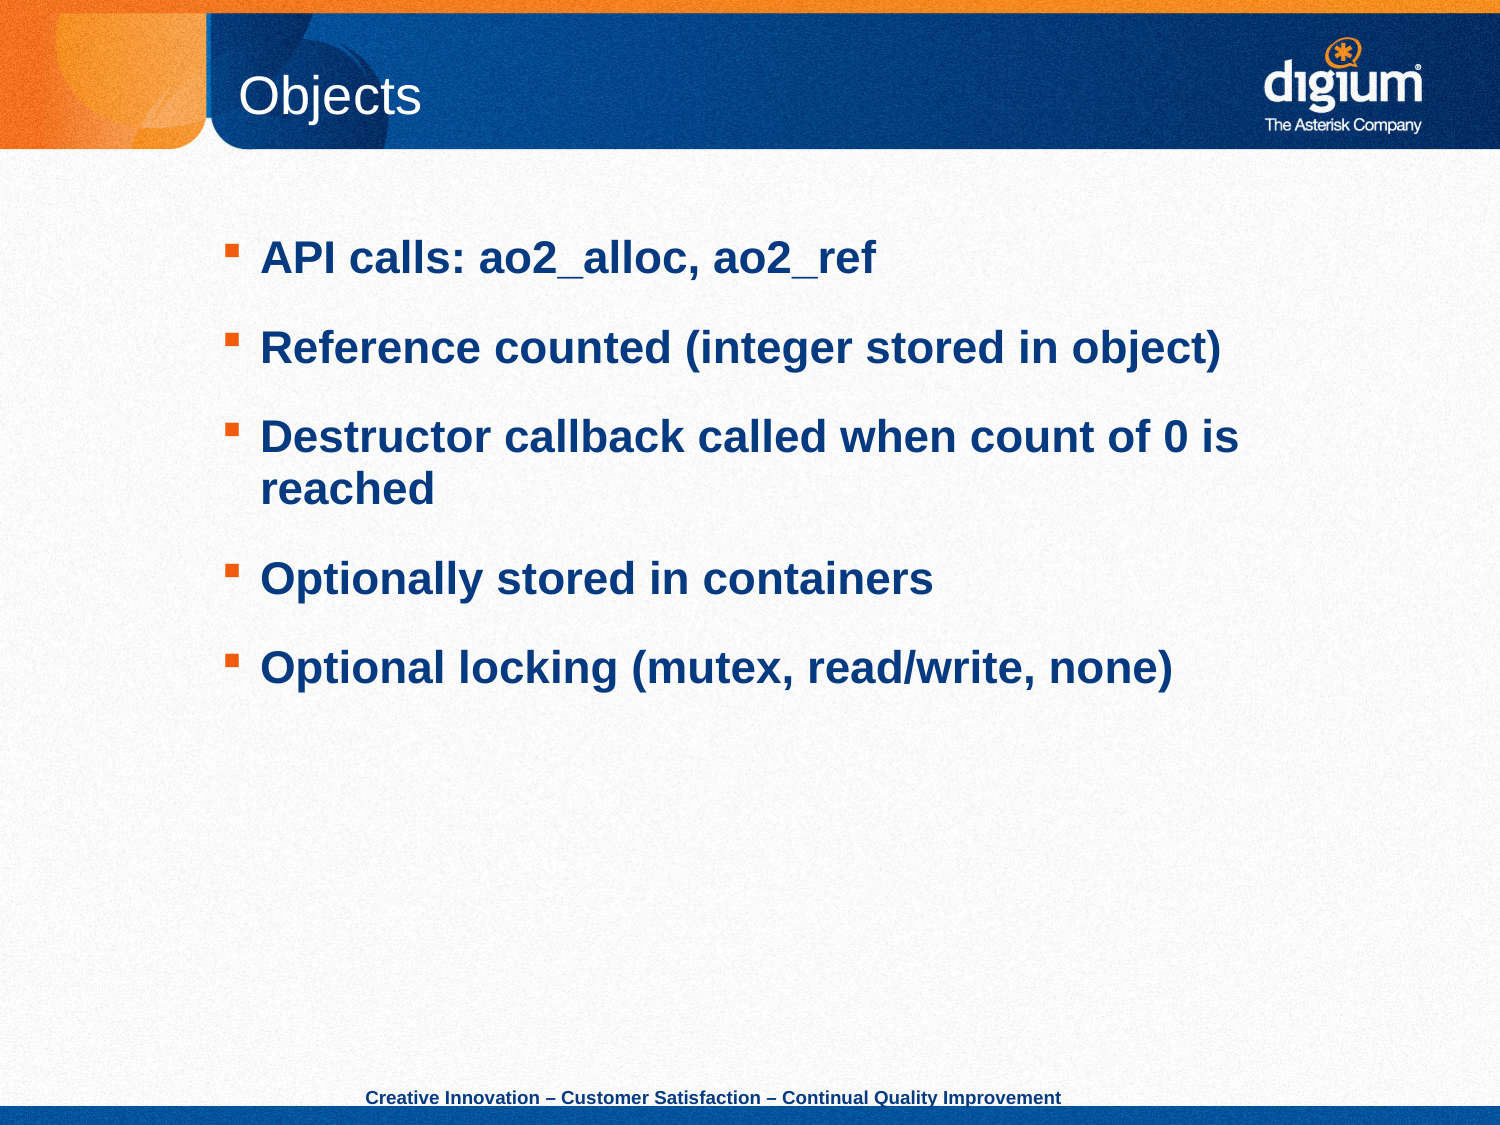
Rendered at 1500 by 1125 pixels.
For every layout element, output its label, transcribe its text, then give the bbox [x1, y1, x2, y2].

title Objects [238, 27, 1243, 127]
list API calls: ao2_alloc, ao2_ref Reference counted (integer stored in object) Destructor callback called when count of 0 is reached Optionally stored in containers Optional locking (mutex, read/write, none) [206, 224, 1301, 967]
picture [0, 0, 1500, 1125]
